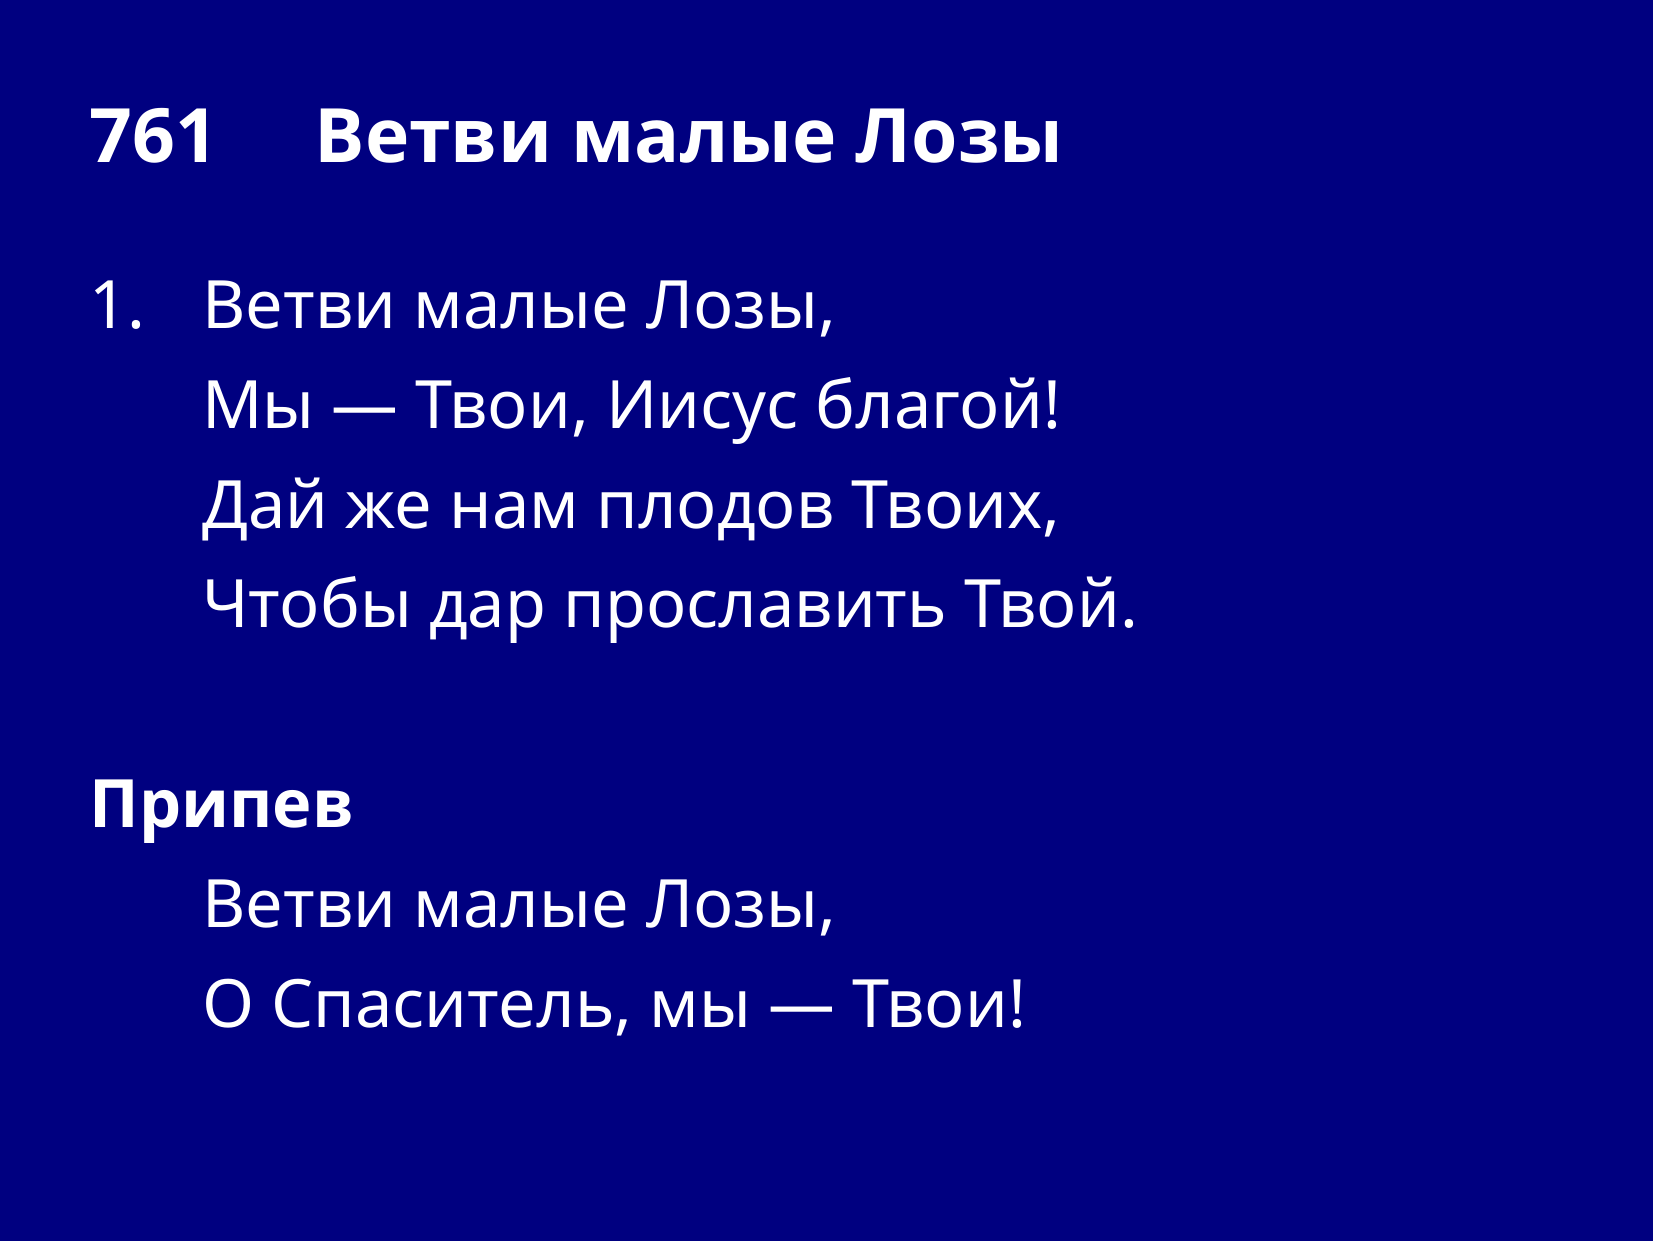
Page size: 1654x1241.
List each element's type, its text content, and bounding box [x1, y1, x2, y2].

text_box 1. Ветви малые Лозы, Мы — Твои, Иисус благой! Дай же нам плодов Твоих, Чтобы дар прославить Твой. Припев Ветви малые Лозы, О Спаситель, мы — Твои! [75, 188, 1576, 1163]
text_box 761 Ветви малые Лозы [75, 75, 1576, 188]
